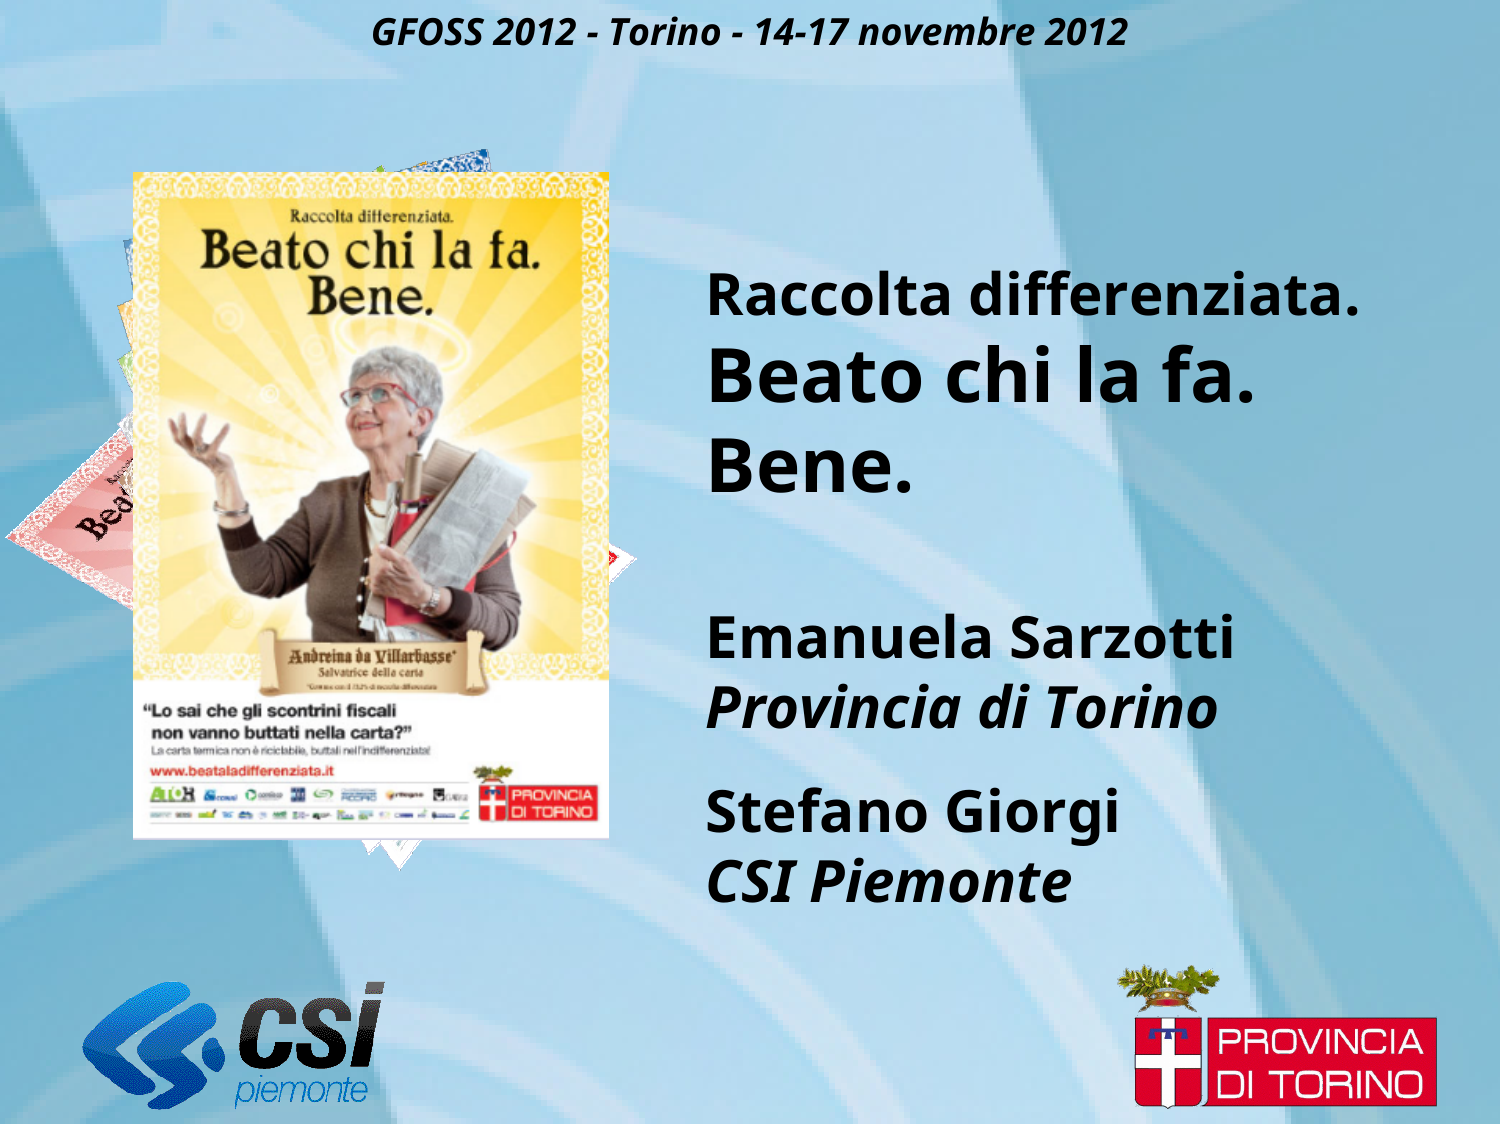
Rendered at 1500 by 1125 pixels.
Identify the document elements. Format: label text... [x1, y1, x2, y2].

text_box Emanuela Sarzotti Provincia di Torino Stefano Giorgi CSI Piemonte [690, 592, 1415, 1013]
text_box Raccolta differenziata. Beato chi la fa. Bene. [690, 249, 1415, 592]
text_box GFOSS 2012 - Torino - 14-17 novembre 2012 [0, 0, 1500, 61]
picture [0, 61, 1500, 1125]
